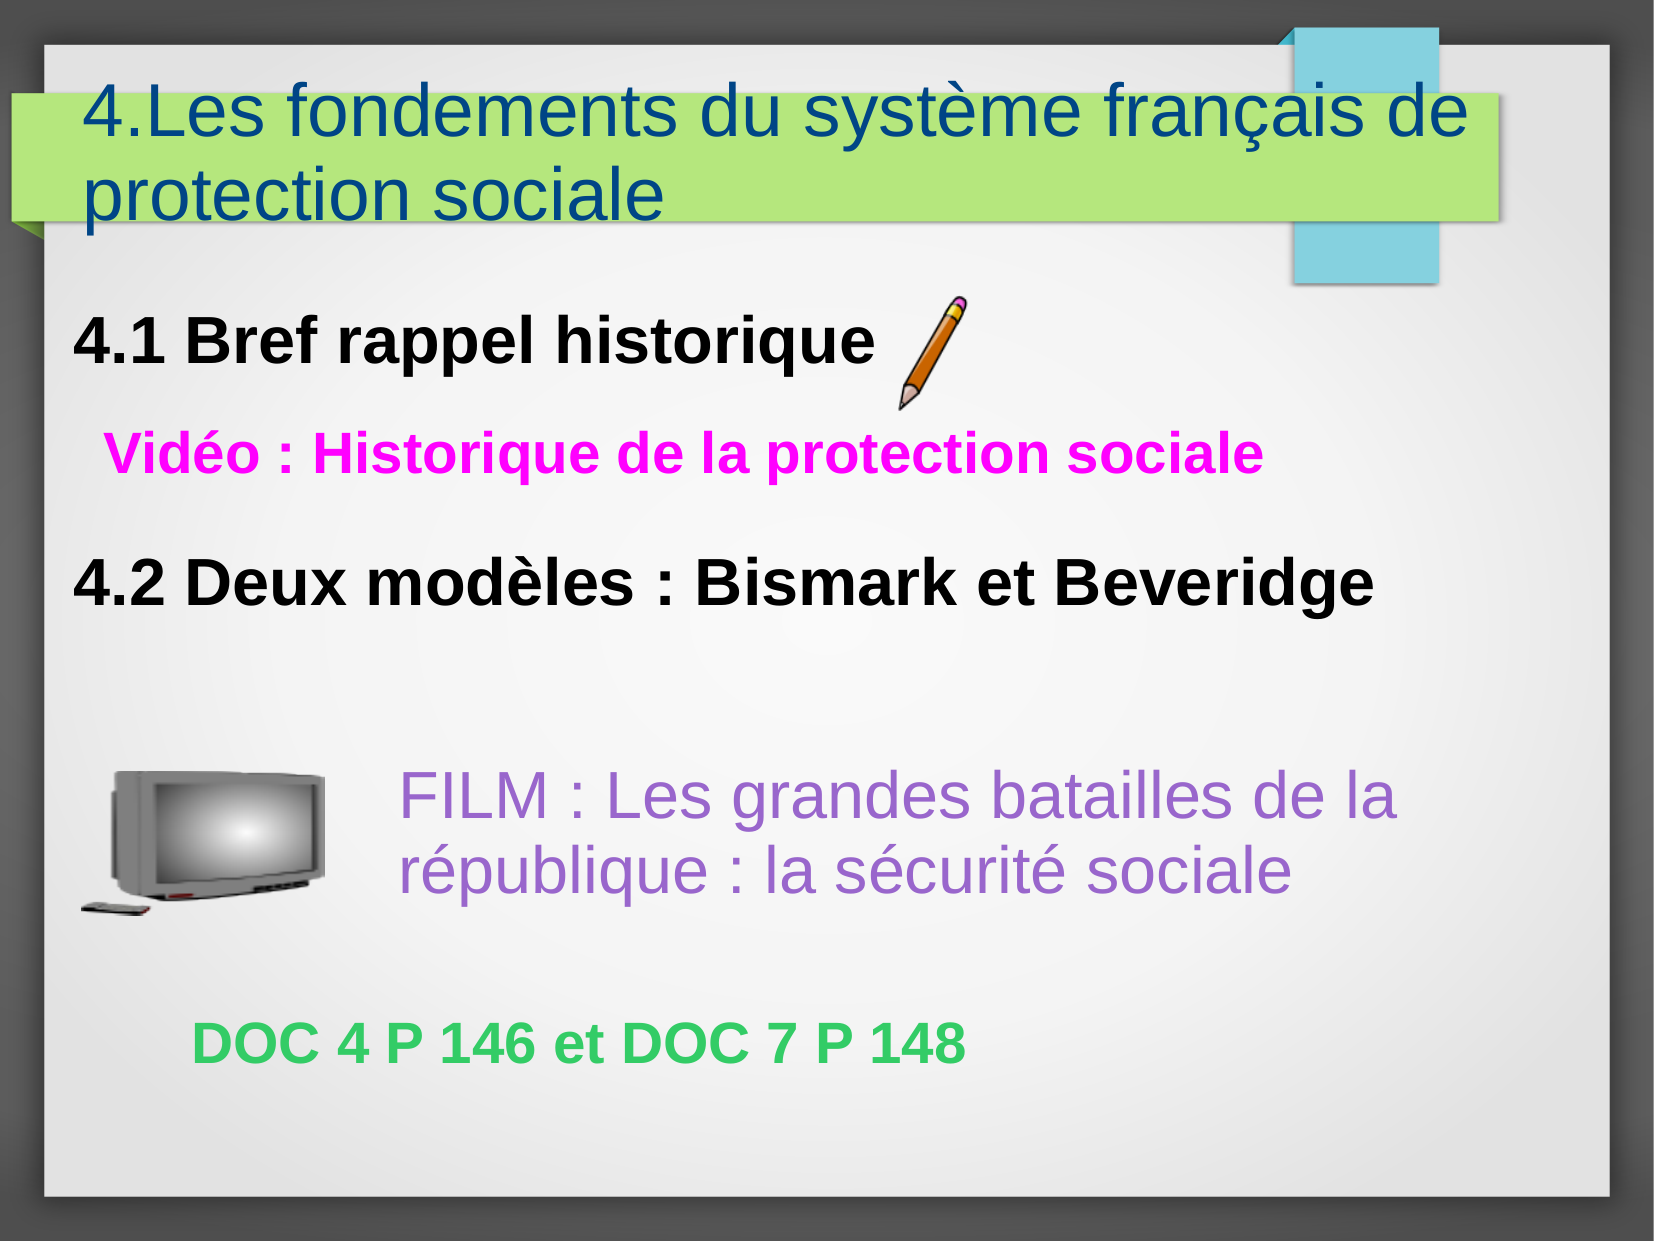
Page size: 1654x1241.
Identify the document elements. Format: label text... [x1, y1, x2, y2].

text_box 4.1 Bref rappel historique 4.2 Deux modèles : Bismark et Beveridge [59, 295, 1536, 628]
title 4.Les fondements du système français de protection sociale [82, 56, 1571, 250]
text_box FILM : Les grandes batailles de la république : la sécurité sociale [383, 751, 1654, 916]
text_box DOC 4 P 146 et DOC 7 P 148 [177, 1003, 1329, 1084]
picture [0, 0, 1654, 1241]
text_box Vidéo : Historique de la protection sociale [88, 413, 1447, 494]
